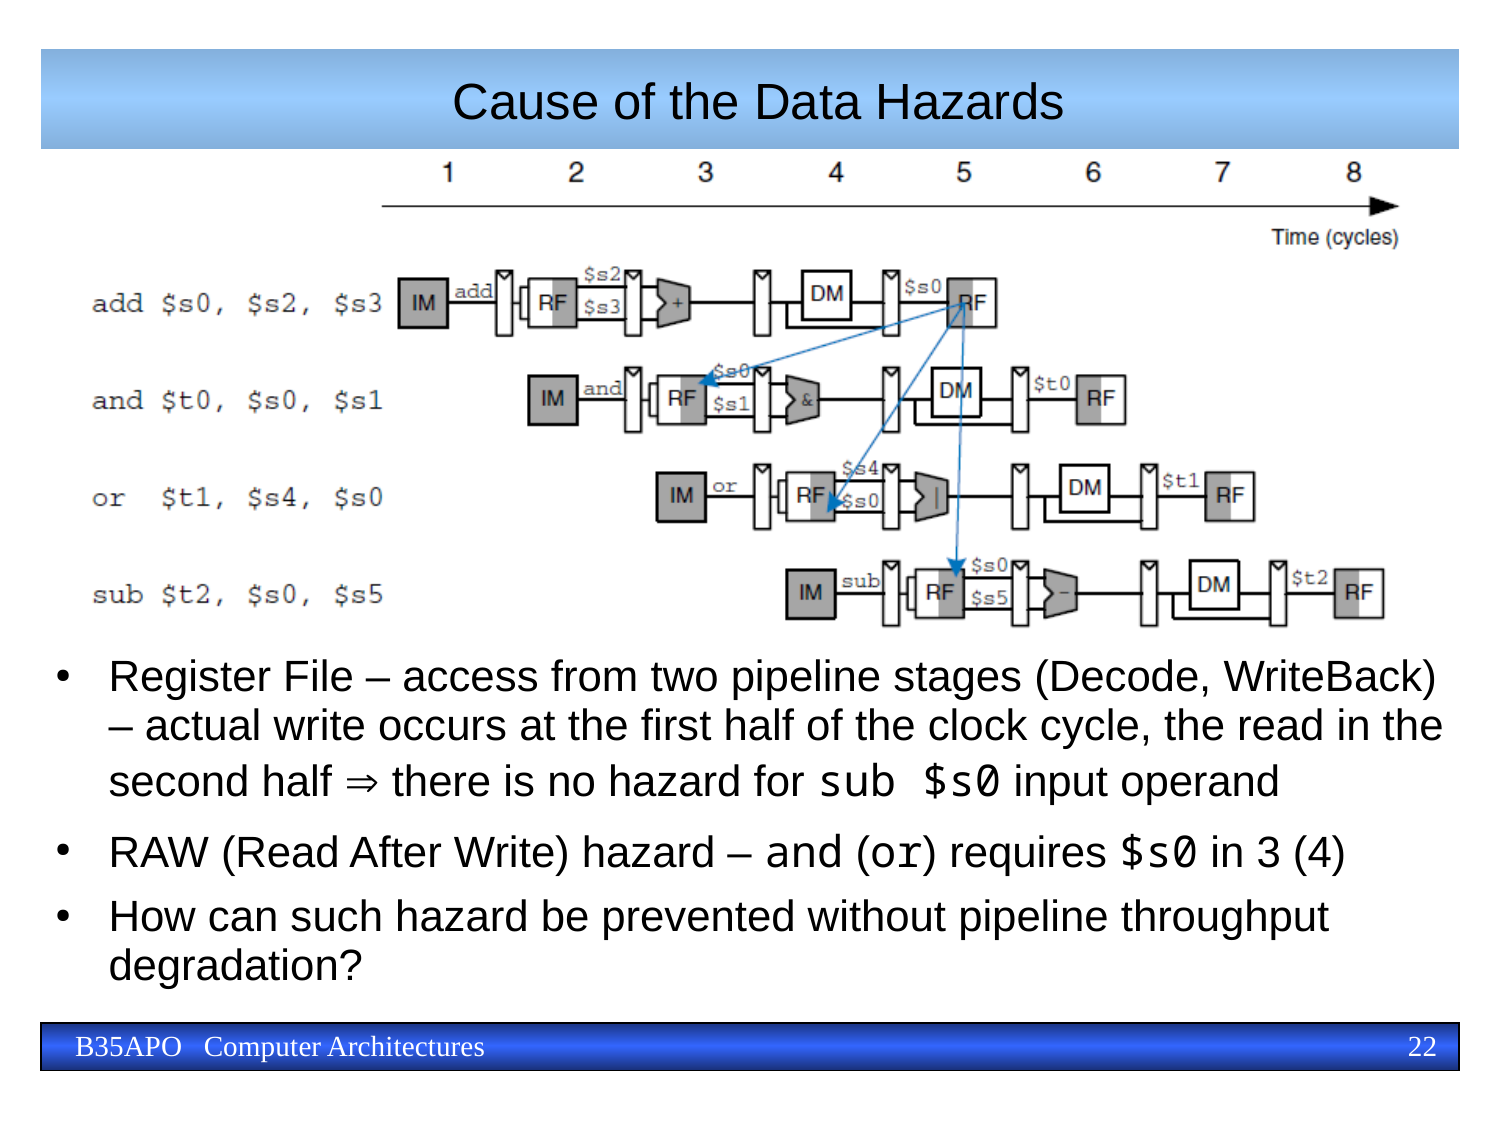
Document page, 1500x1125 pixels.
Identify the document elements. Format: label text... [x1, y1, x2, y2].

picture [71, 149, 1411, 647]
title Cause of the Data Hazards [41, 49, 1459, 149]
list Register File – access from two pipeline stages (Decode, WriteBack) – actual write occurs at the first half of the clock cycle, the read in the second half ⇒ there is no hazard for sub $s0 input operand RAW (Read After Write) hazard – and (or) requires $s0 in 3 (4) How can such hazard be prevented without pipeline throughput degradation? [22, 644, 1462, 1068]
